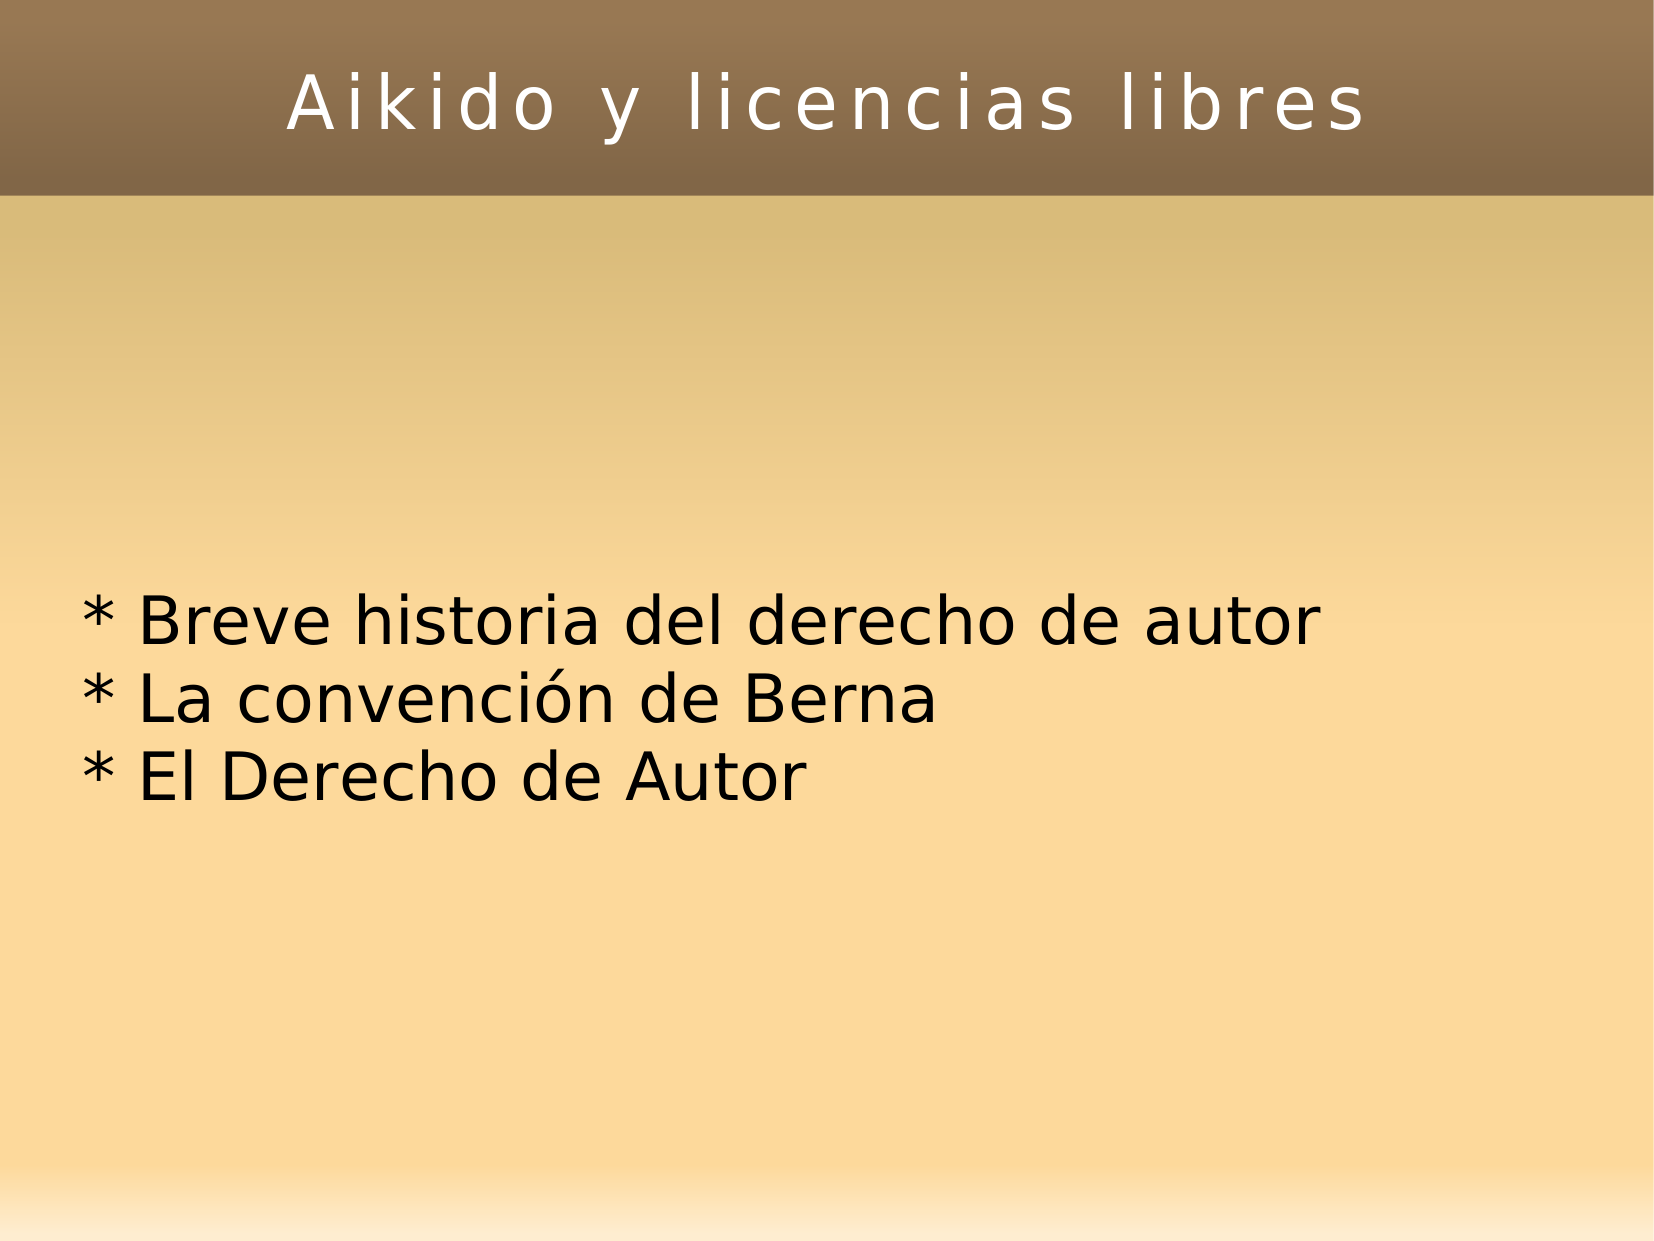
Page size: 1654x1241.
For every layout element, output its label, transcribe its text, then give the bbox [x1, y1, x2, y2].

subtitle * Breve historia del derecho de autor * La convención de Berna * El Derecho de Autor [82, 290, 1571, 1109]
picture [0, 0, 1654, 1241]
title Aikido y licencias libres [59, 29, 1595, 178]
